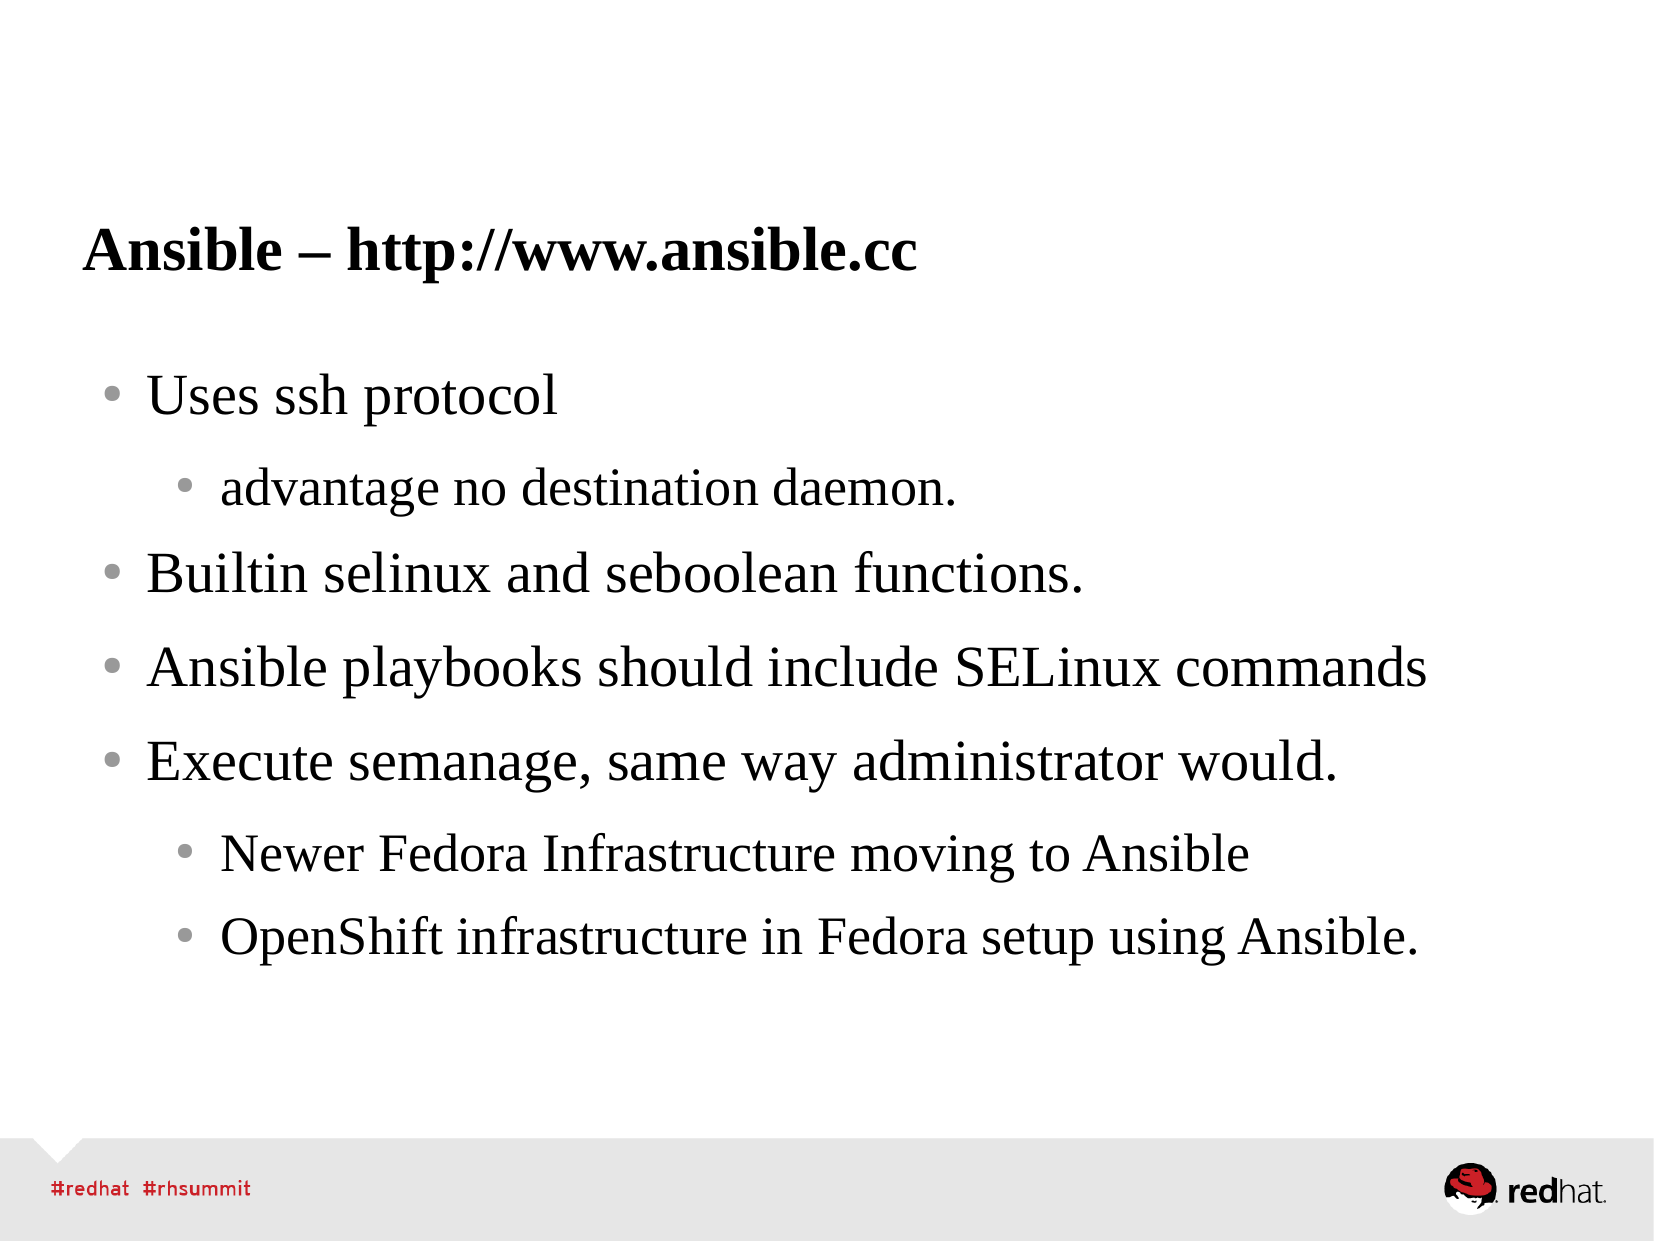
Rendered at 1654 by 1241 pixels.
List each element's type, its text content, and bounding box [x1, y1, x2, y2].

title Ansible – http://www.ansible.cc [82, 155, 1571, 344]
picture [0, 0, 1654, 1241]
list Uses ssh protocol advantage no destination daemon. Builtin selinux and seboolean functions. Ansible playbooks should include SELinux commands Execute semanage, same way administrator would. Newer Fedora Infrastructure moving to Ansible OpenShift infrastructure in Fedora setup using Ansible. [86, 362, 1576, 1157]
